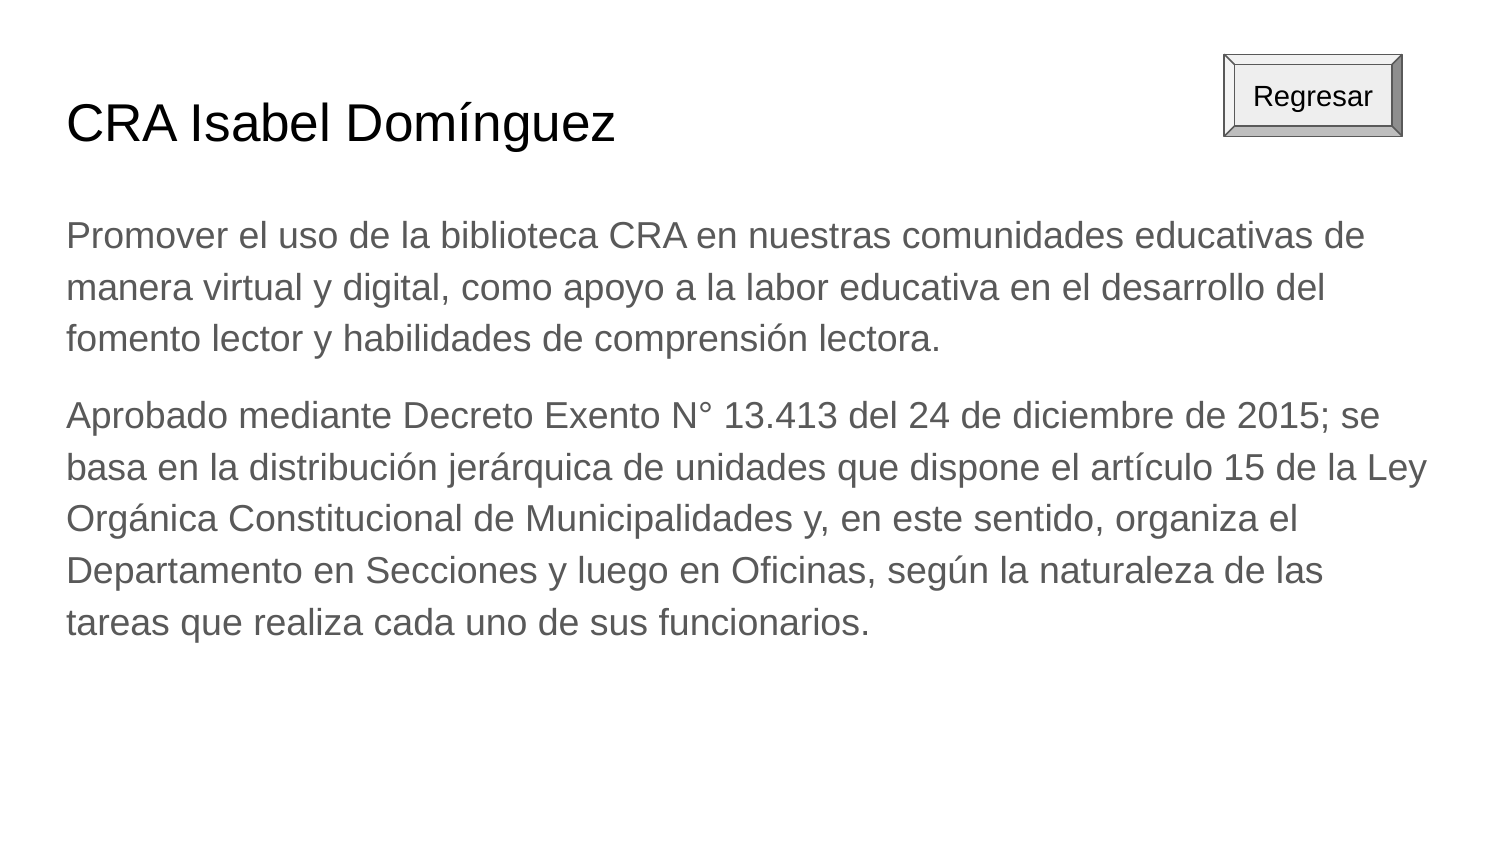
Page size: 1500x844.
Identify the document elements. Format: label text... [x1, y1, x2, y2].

title CRA Isabel Domínguez [51, 72, 1449, 167]
text_box Regresar [1235, 65, 1391, 126]
list Promover el uso de la biblioteca CRA en nuestras comunidades educativas de manera virtual y digital, como apoyo a la labor educativa en el desarrollo del fomento lector y habilidades de comprensión lectora. Aprobado mediante Decreto Exento N° 13.413 del 24 de diciembre de 2015; se basa en la distribución jerárquica de unidades que dispone el artículo 15 de la Ley Orgánica Constitucional de Municipalidades y, en este sentido, organiza el Departamento en Secciones y luego en Oficinas, según la naturaleza de las tareas que realiza cada uno de sus funcionarios. [51, 189, 1449, 750]
